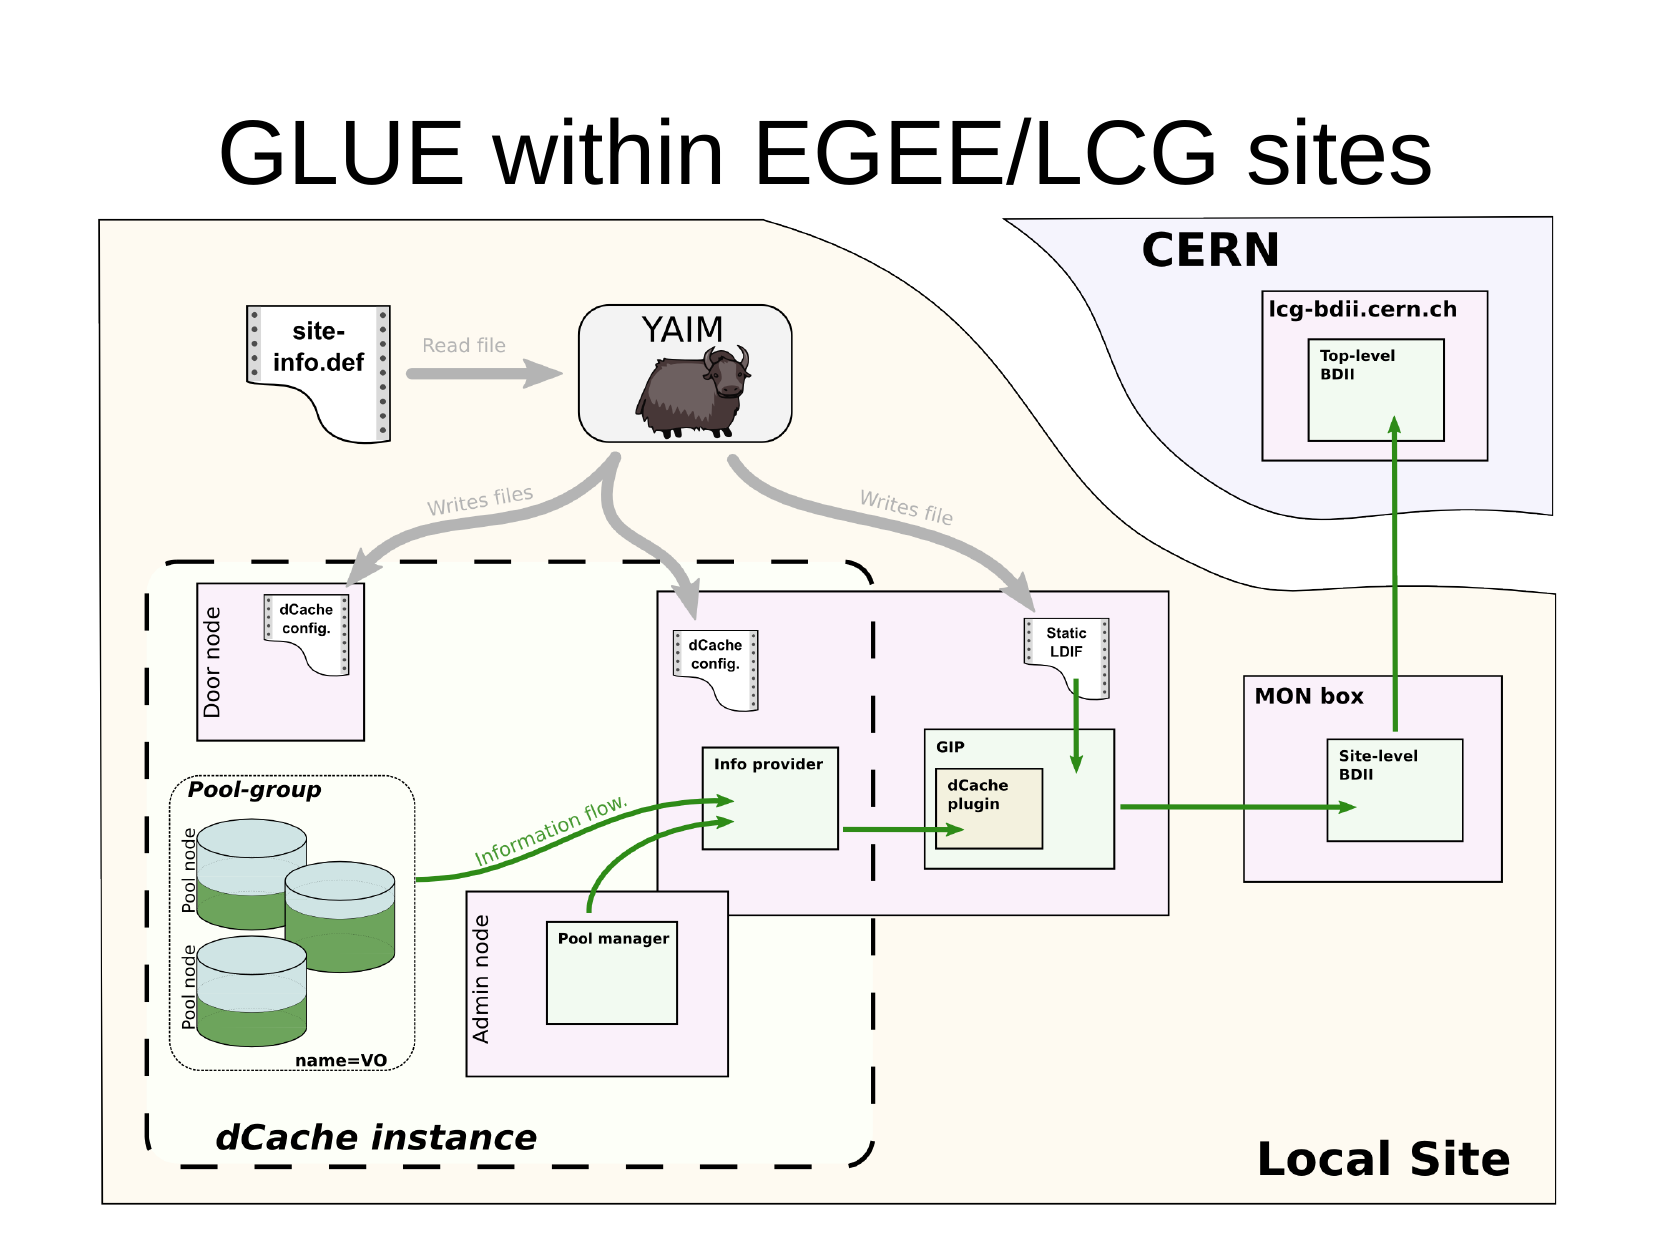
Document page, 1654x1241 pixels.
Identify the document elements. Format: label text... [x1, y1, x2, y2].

picture [97, 194, 1557, 1226]
title GLUE within EGEE/LCG sites [82, 49, 1571, 257]
